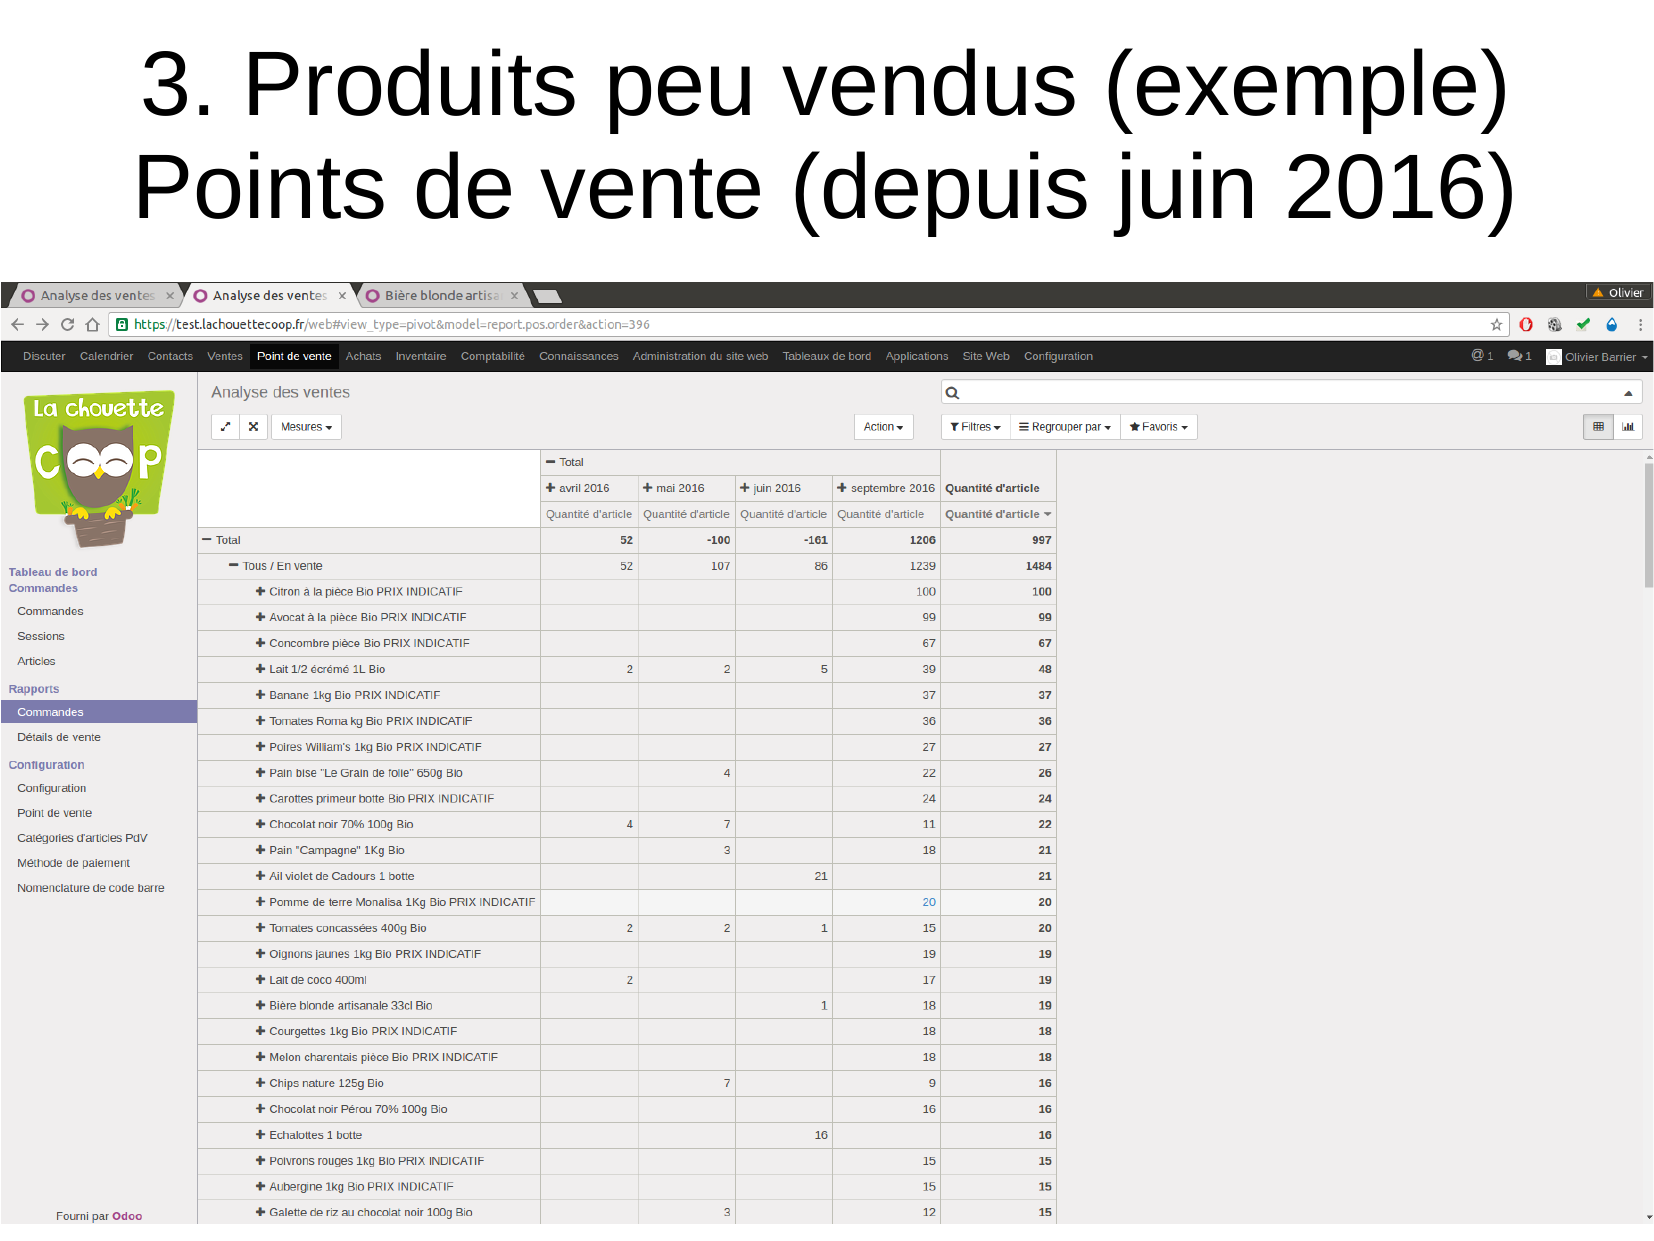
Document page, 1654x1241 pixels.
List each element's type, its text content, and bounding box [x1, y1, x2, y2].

title 3. Produits peu vendus (exemple) Points de vente (depuis juin 2016) [82, 31, 1571, 239]
picture [1, 282, 1654, 1224]
